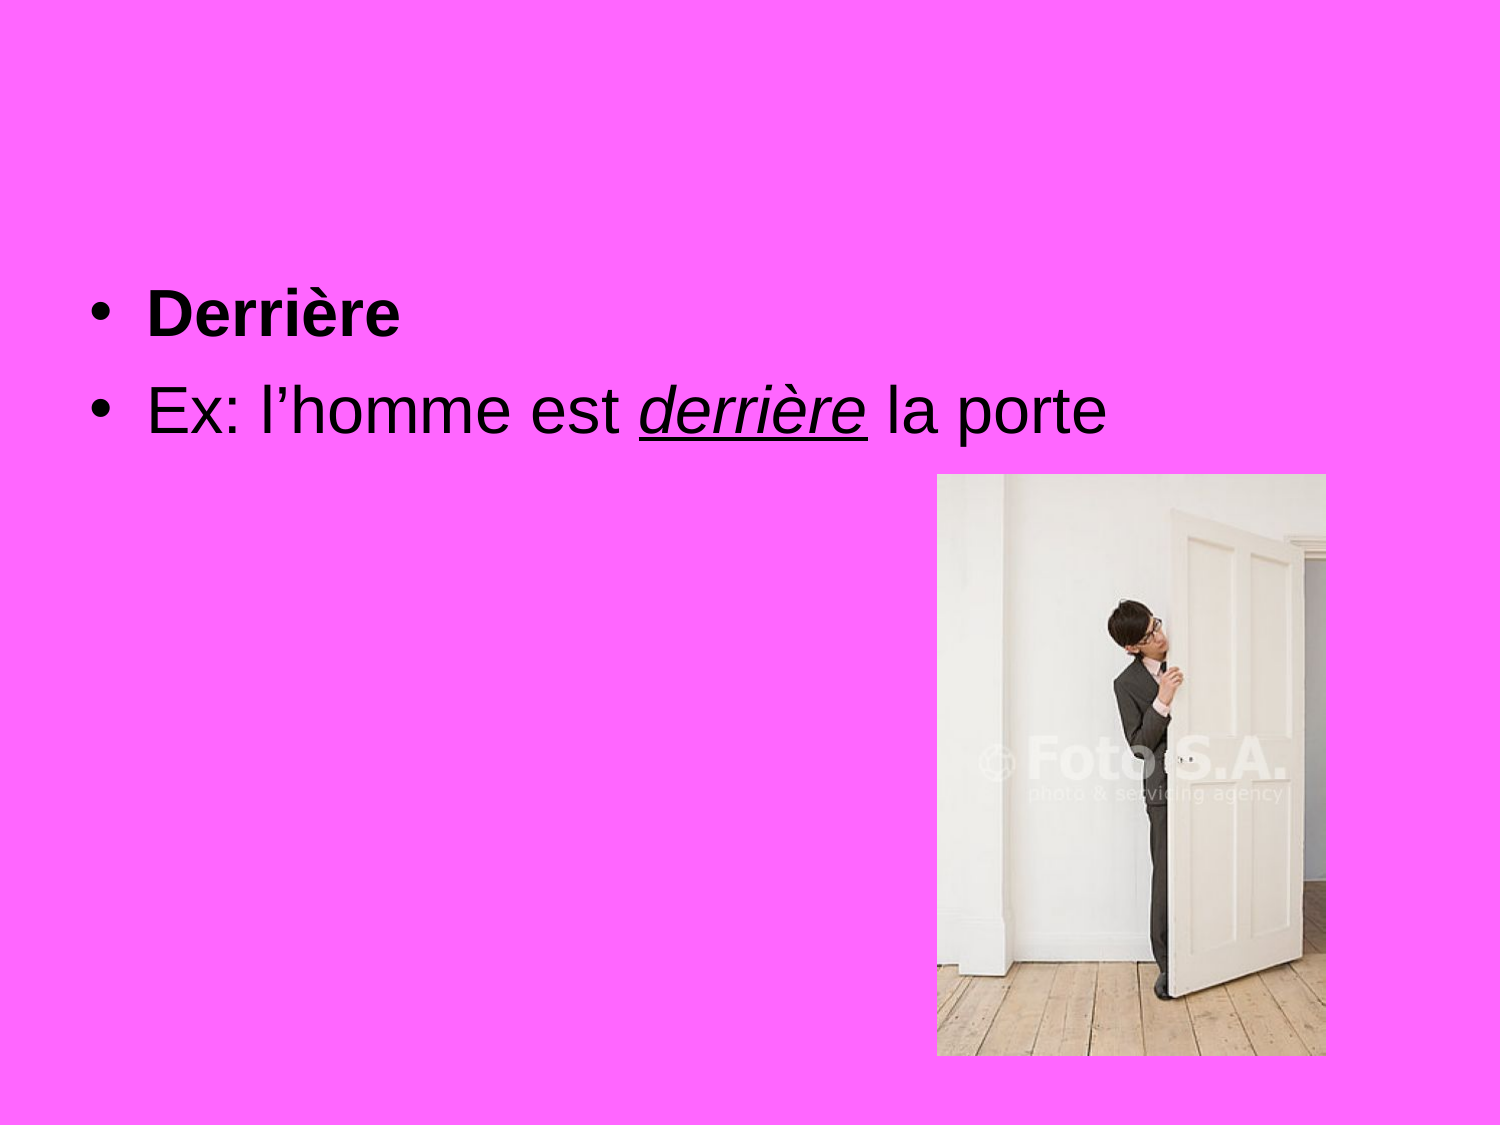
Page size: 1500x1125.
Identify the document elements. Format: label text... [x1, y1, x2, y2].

list Derrière Ex: l’homme est derrière la porte [75, 262, 1426, 1006]
picture [937, 474, 1326, 1056]
